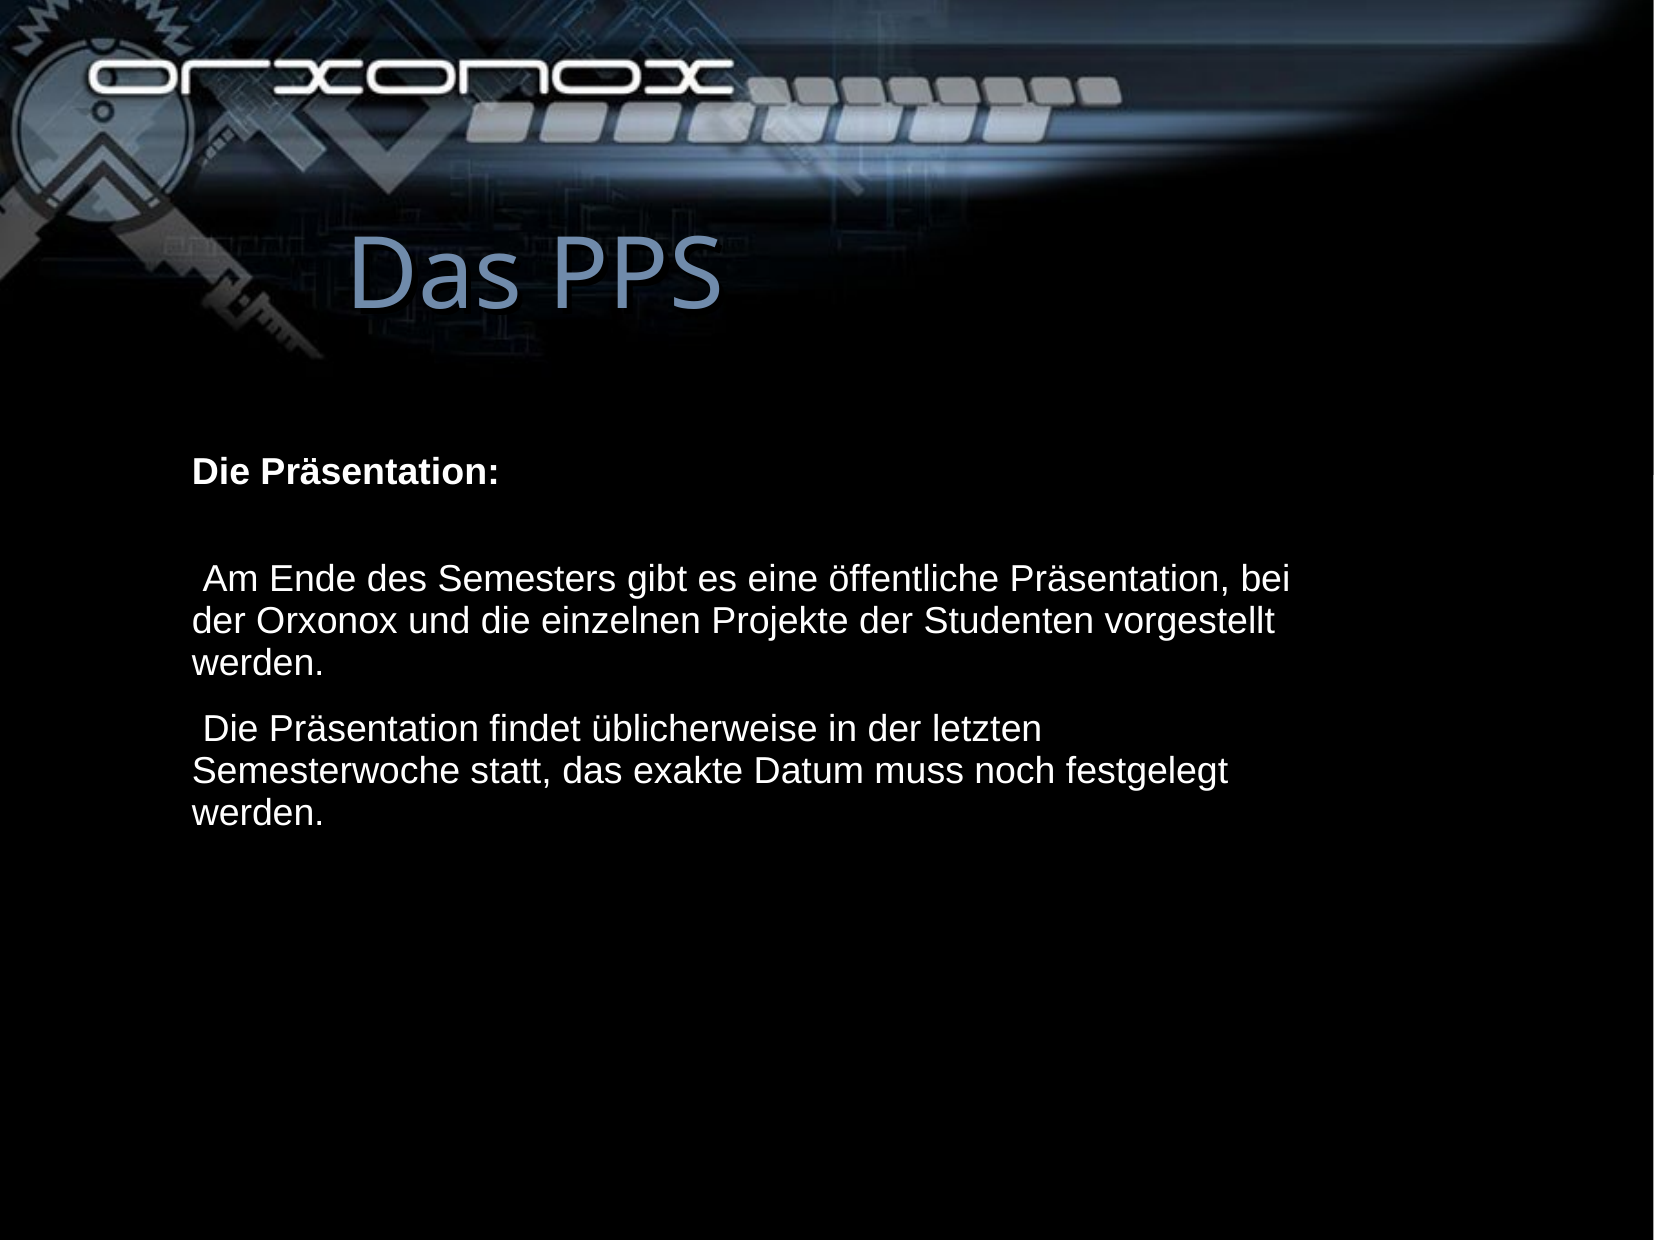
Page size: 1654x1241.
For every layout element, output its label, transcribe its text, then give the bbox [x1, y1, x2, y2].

picture [0, 0, 1654, 475]
text_box Das PPS [330, 194, 1306, 344]
text_box Die Präsentation: Am Ende des Semesters gibt es eine öffentliche Präsentation, bei der Orxonox und die einzelnen Projekte der Studenten vorgestellt werden. Die Präsentation findet üblicherweise in der letzten Semesterwoche statt, das exakte Datum muss noch festgelegt werden. [177, 442, 1329, 843]
